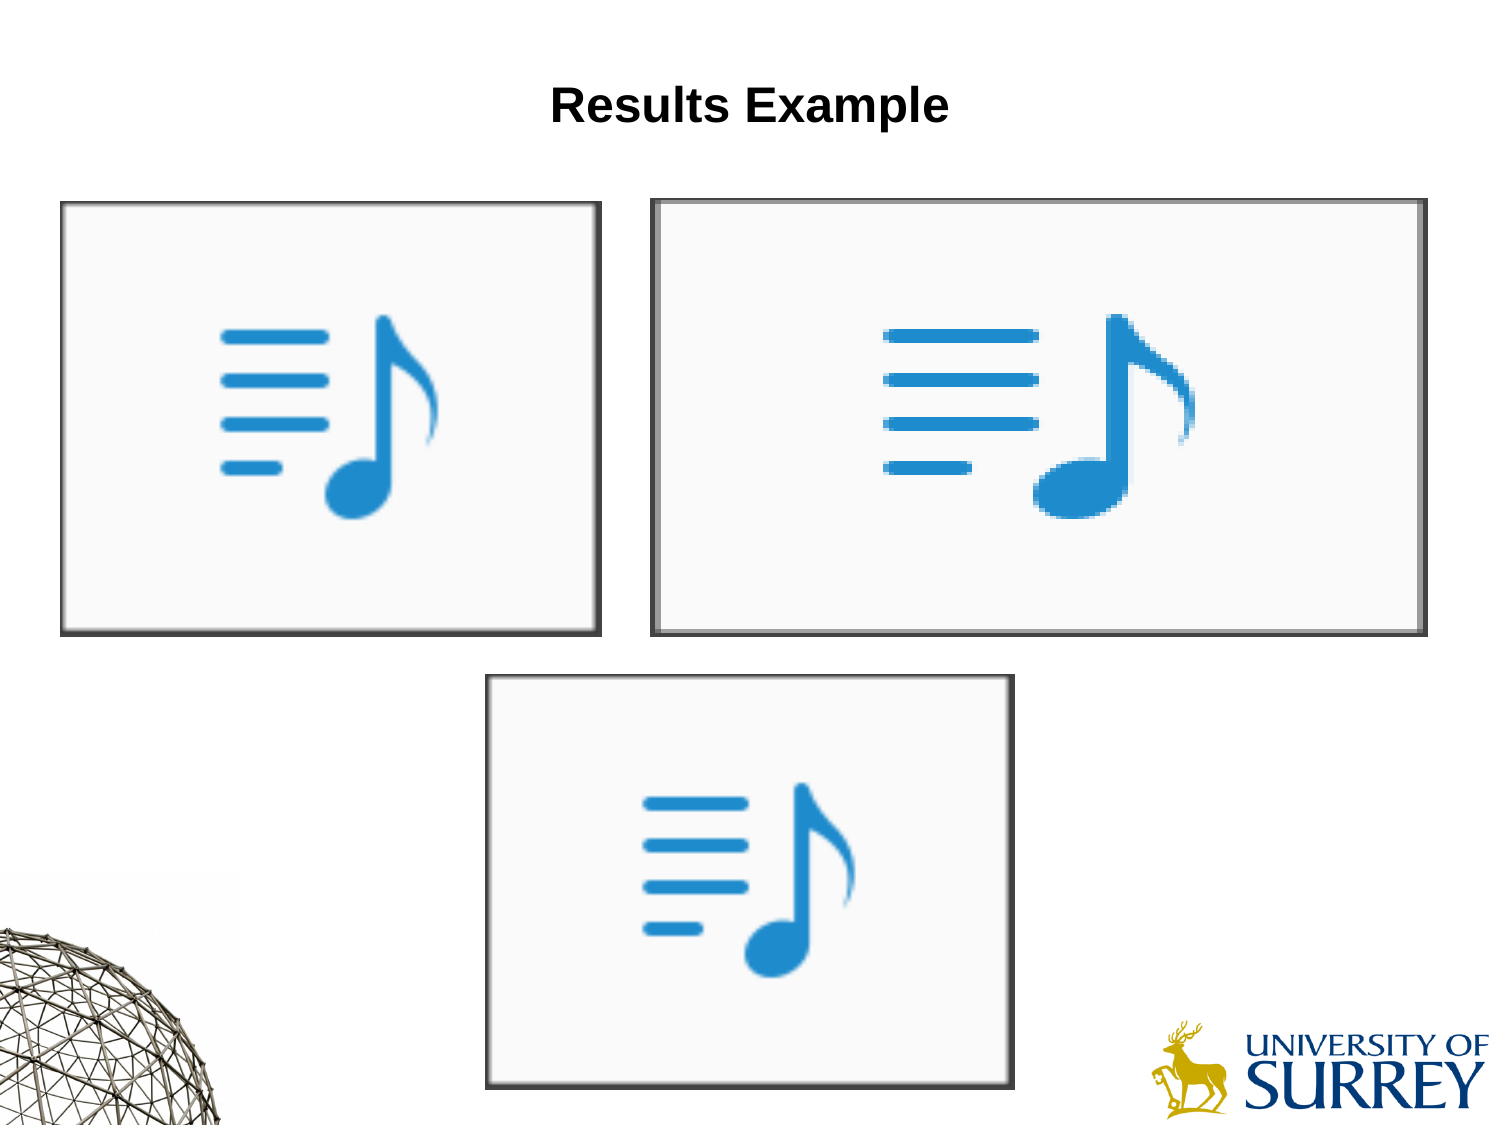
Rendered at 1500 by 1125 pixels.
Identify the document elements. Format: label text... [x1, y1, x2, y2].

text_box [484, 673, 1016, 1091]
text_box [649, 197, 1430, 638]
picture [0, 872, 244, 1125]
text_box [59, 199, 603, 638]
picture [1151, 1019, 1489, 1120]
title Results Example [0, 65, 1500, 207]
